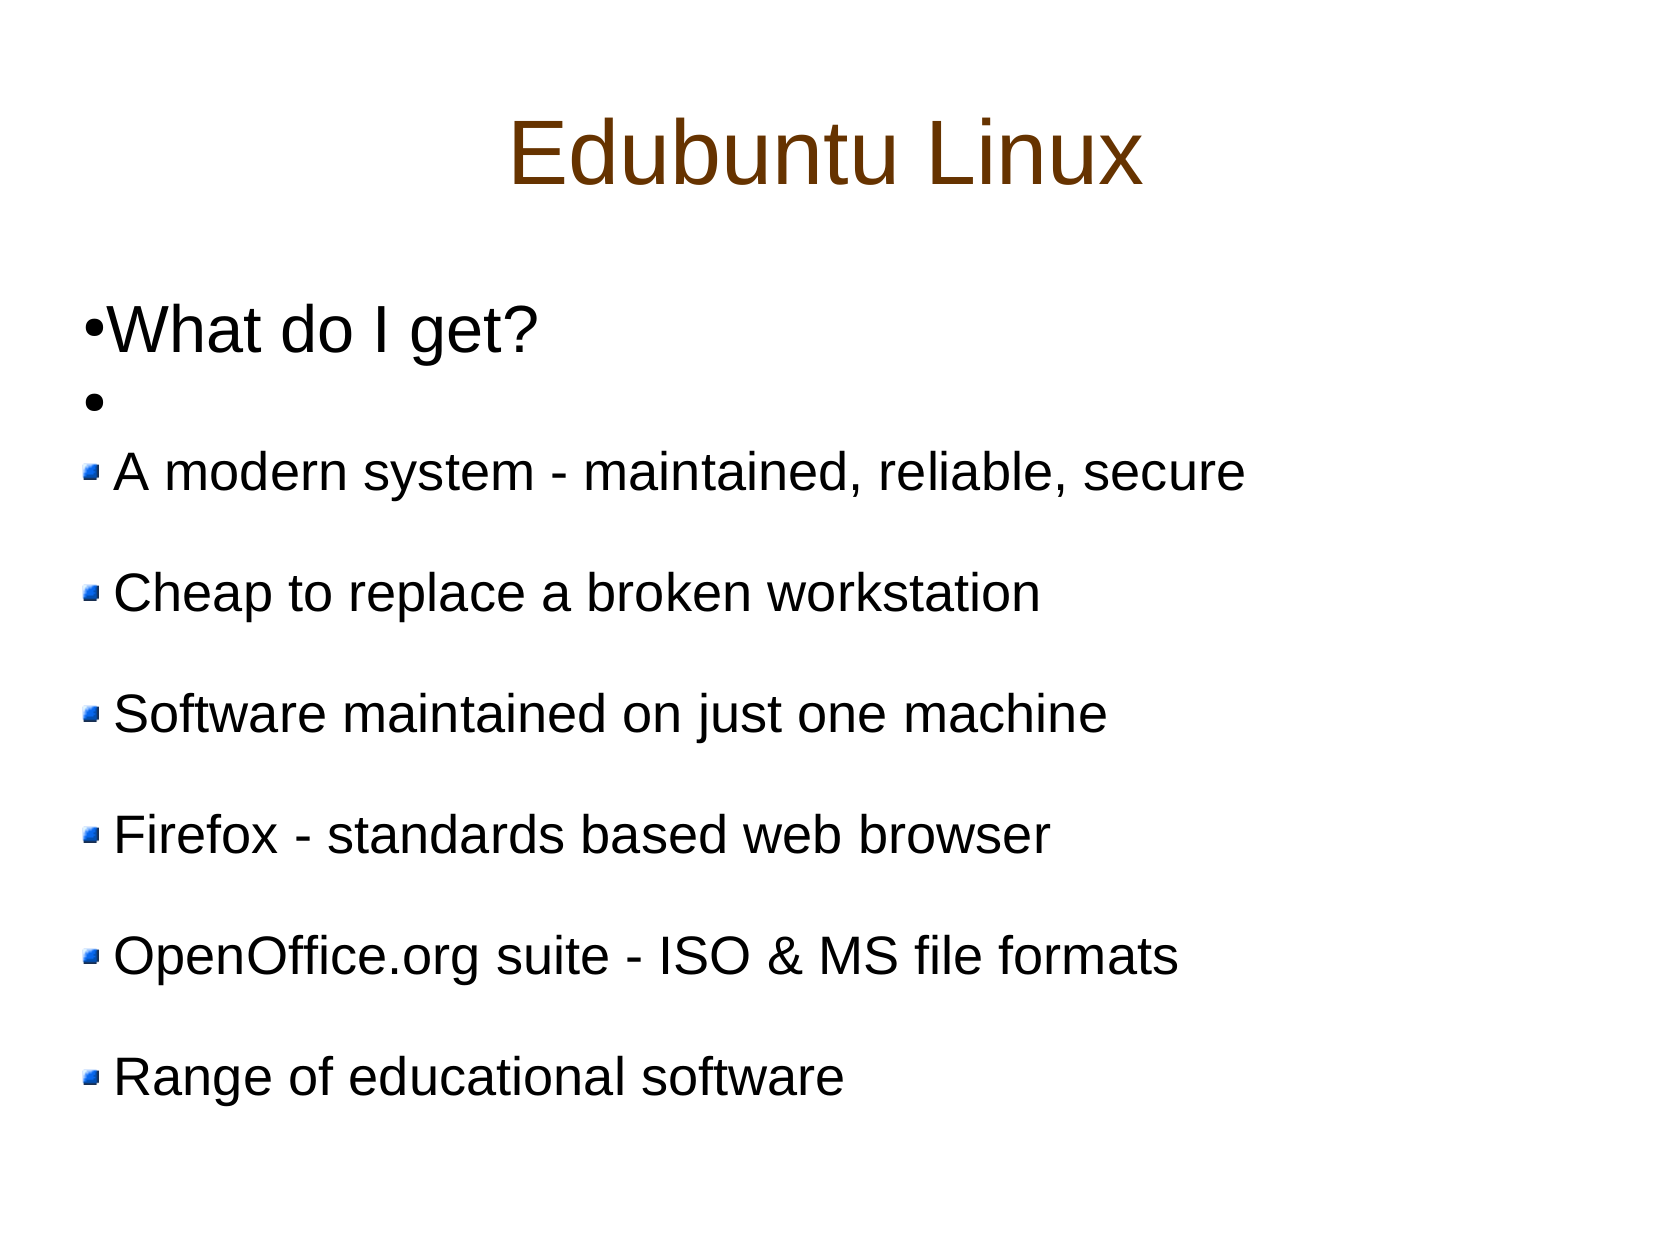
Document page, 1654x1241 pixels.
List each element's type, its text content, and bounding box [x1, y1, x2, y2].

subtitle What do I get? A modern system - maintained, reliable, secure Cheap to replace a broken workstation Software maintained on just one machine Firefox - standards based web browser OpenOffice.org suite - ISO & MS file formats Range of educational software [82, 290, 1571, 1109]
title Edubuntu Linux [82, 49, 1571, 257]
